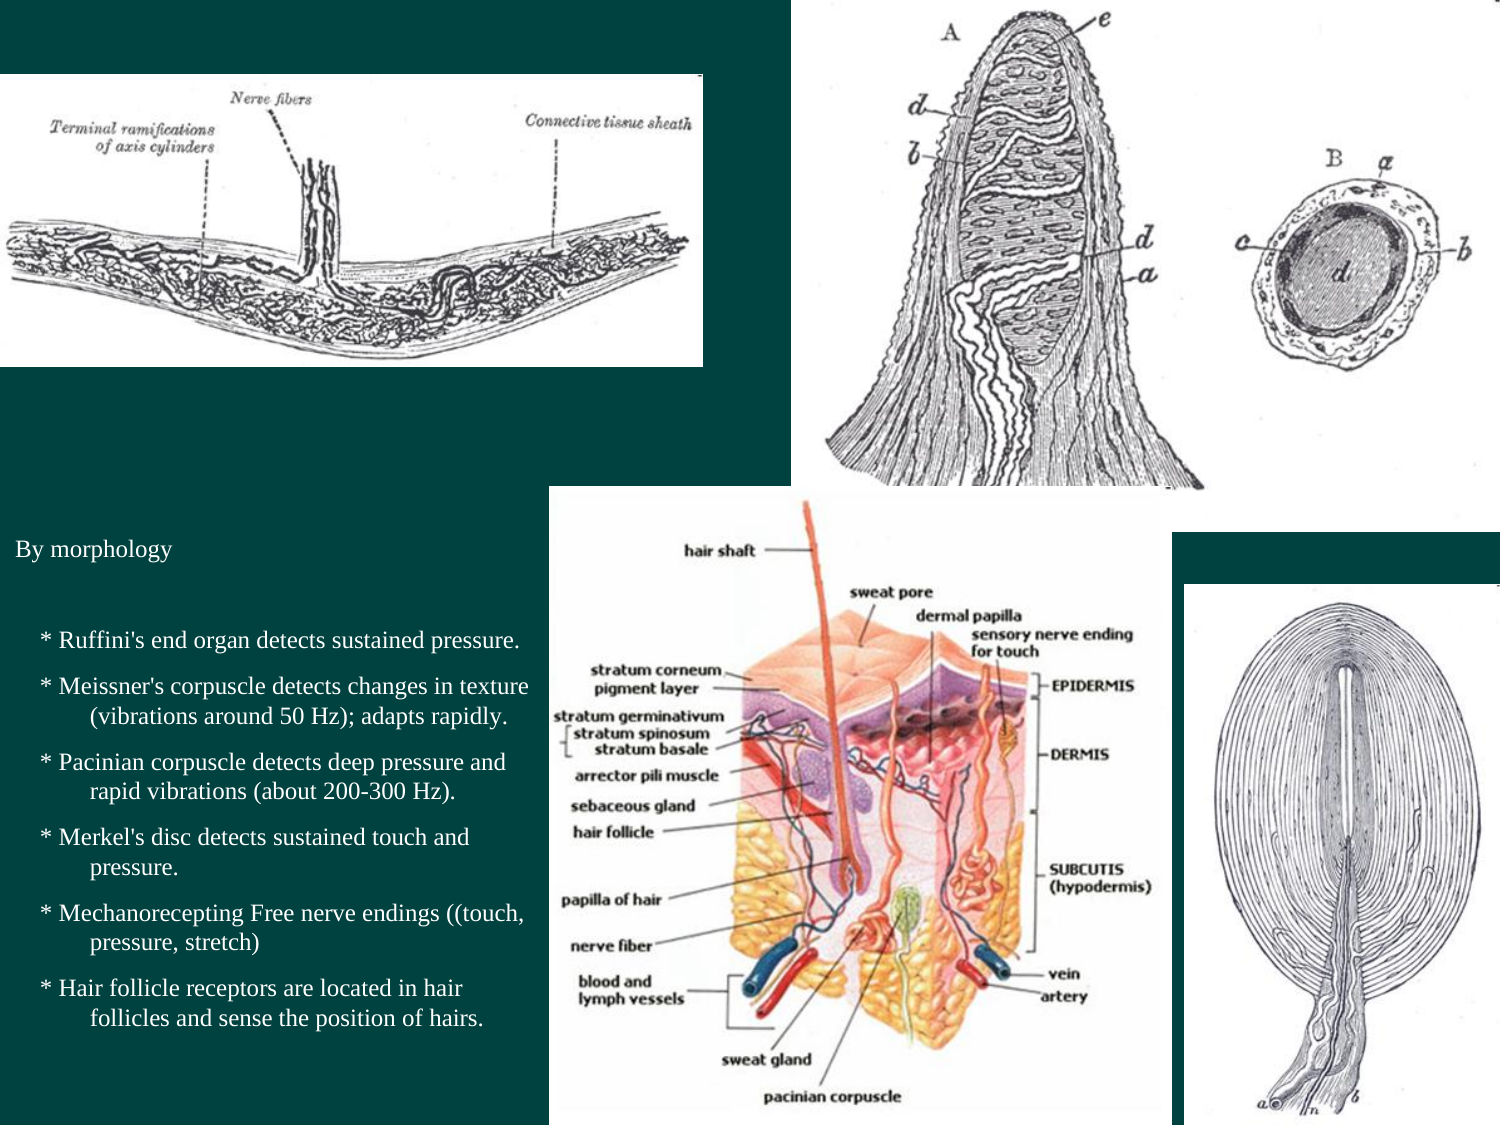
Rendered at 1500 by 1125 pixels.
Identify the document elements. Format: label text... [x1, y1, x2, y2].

picture [1184, 584, 1500, 1125]
picture [549, 0, 1500, 1125]
text_box By morphology * Ruffini's end organ detects sustained pressure. * Meissner's corpuscle detects changes in texture (vibrations around 50 Hz); adapts rapidly. * Pacinian corpuscle detects deep pressure and rapid vibrations (about 200-300 Hz). * Merkel's disc detects sustained touch and pressure. * Mechanorecepting Free nerve endings ((touch, pressure, stretch) * Hair follicle receptors are located in hair follicles and sense the position of hairs. [0, 524, 549, 1085]
picture [0, 74, 703, 367]
